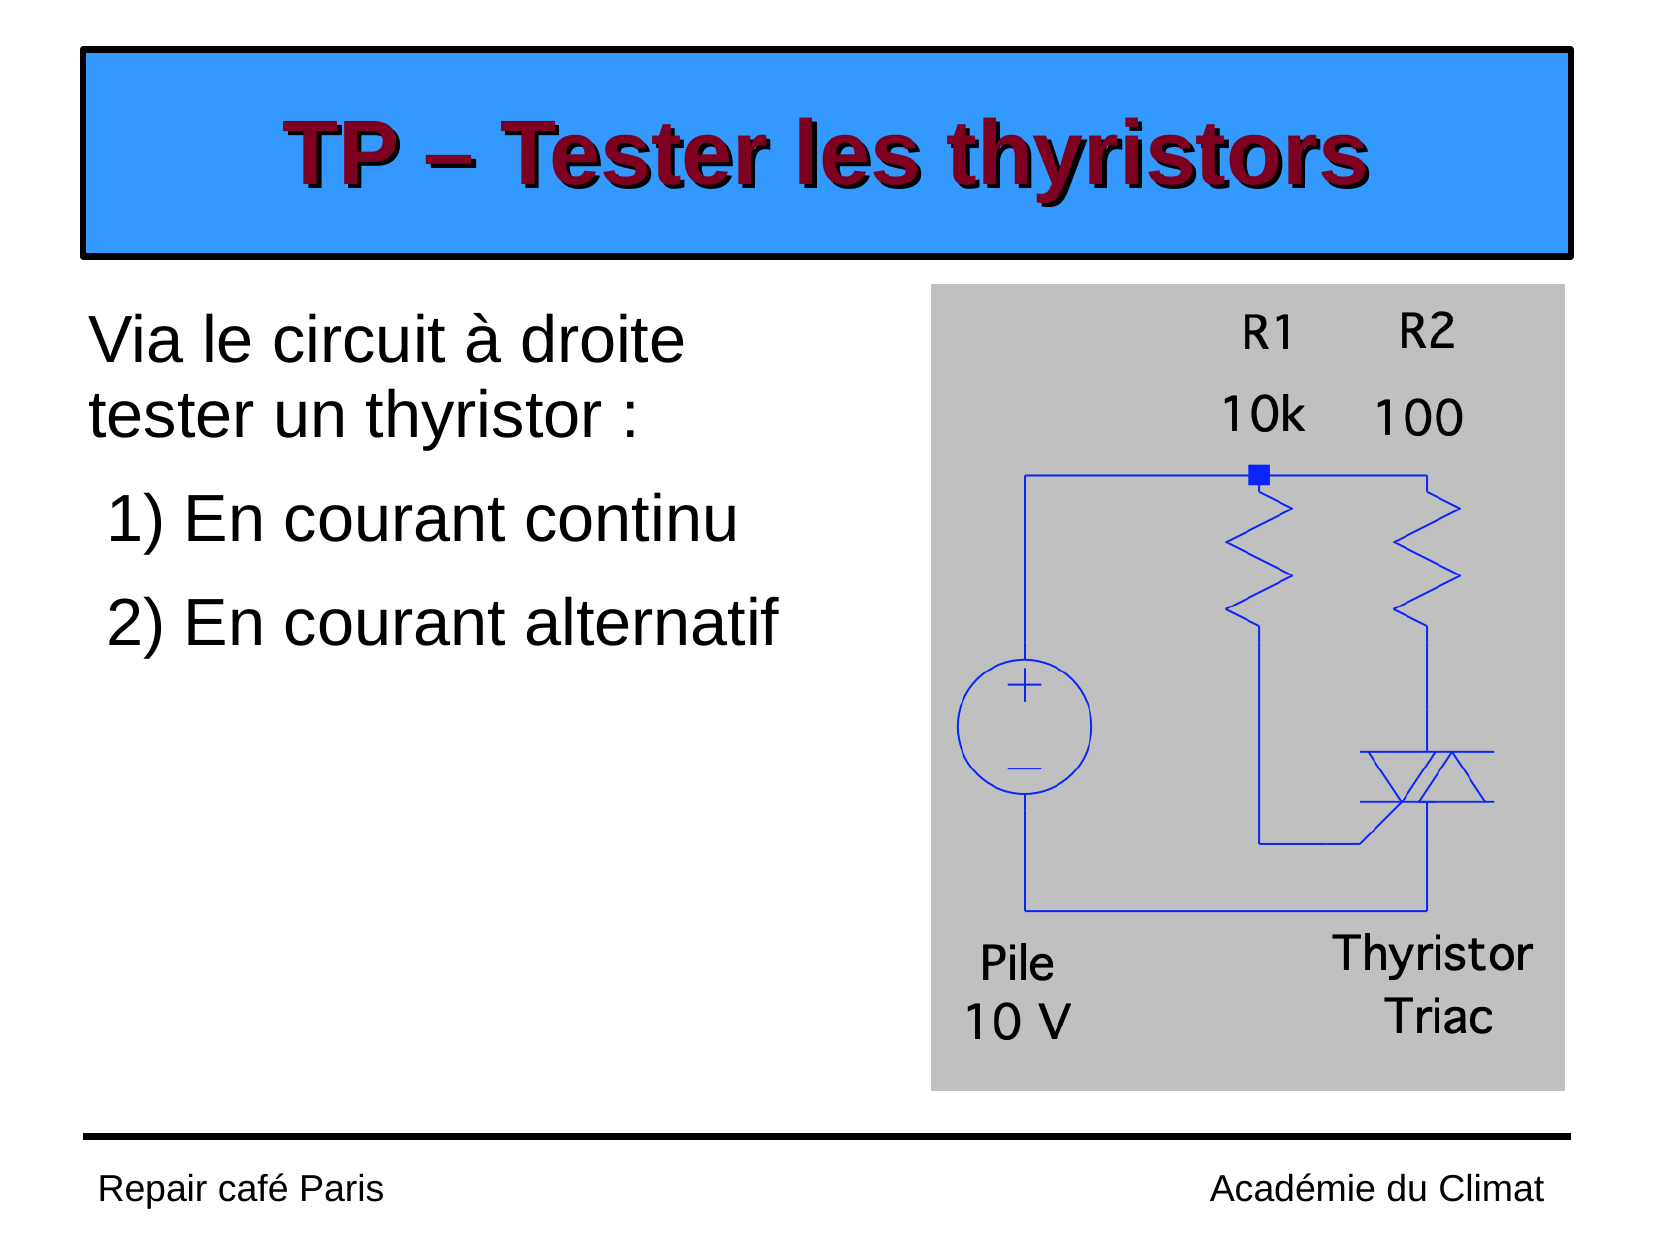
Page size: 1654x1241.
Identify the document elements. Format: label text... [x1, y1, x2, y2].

picture [931, 284, 1565, 1091]
list Via le circuit à droite tester un thyristor : En courant continu En courant alternatif [88, 302, 815, 1022]
title TP – Tester les thyristors [82, 49, 1571, 257]
text_box Repair café Paris Académie du Climat [82, 1160, 1571, 1217]
